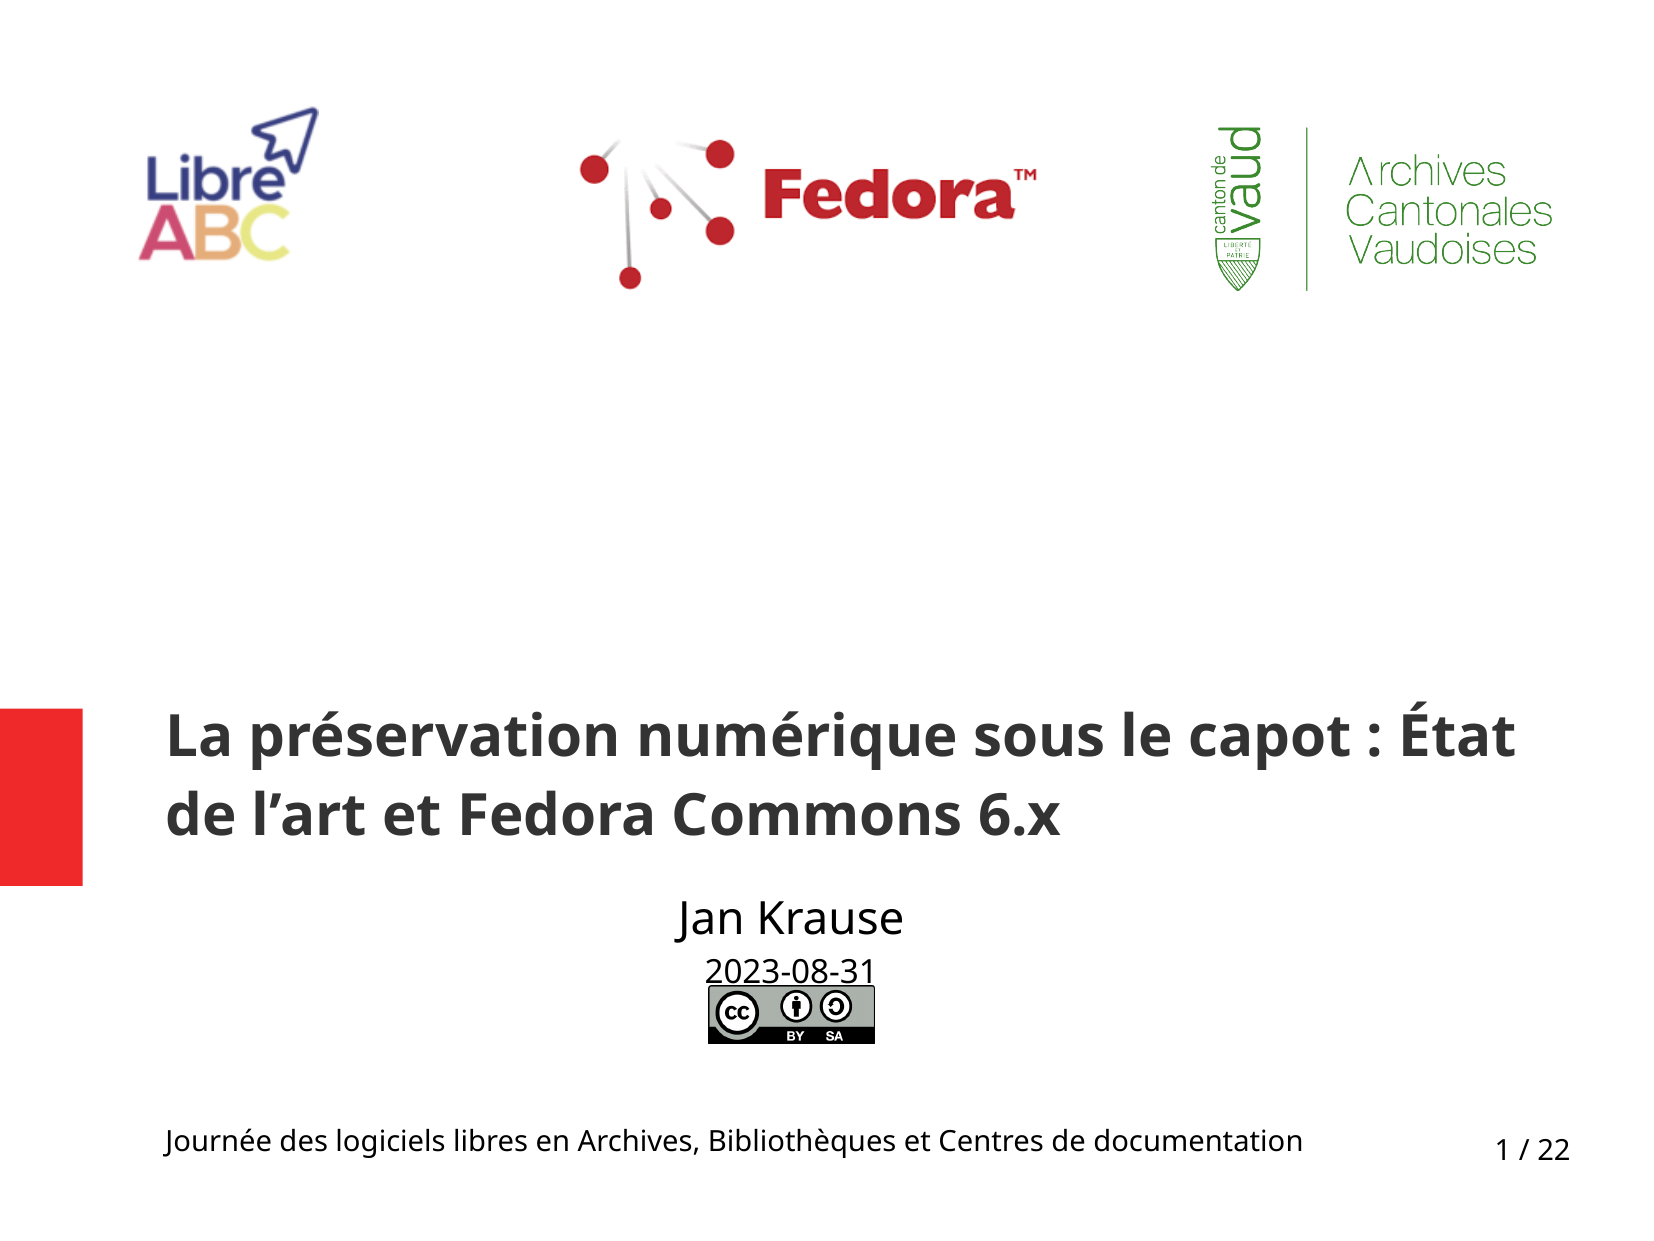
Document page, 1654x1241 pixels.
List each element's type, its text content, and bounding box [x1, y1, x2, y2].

text_box Journée des logiciels libres en Archives, Bibliothèques et Centres de documentation [165, 1098, 1501, 1182]
subtitle Jan Krause 2023-08-31 [637, 779, 945, 1098]
picture [1181, 94, 1583, 324]
title [437, 47, 1075, 308]
picture [577, 129, 1040, 290]
picture [138, 94, 319, 275]
title La préservation numérique sous le capot : État de l’art et Fedora Commons 6.x [165, 636, 1571, 910]
picture [708, 985, 875, 1044]
